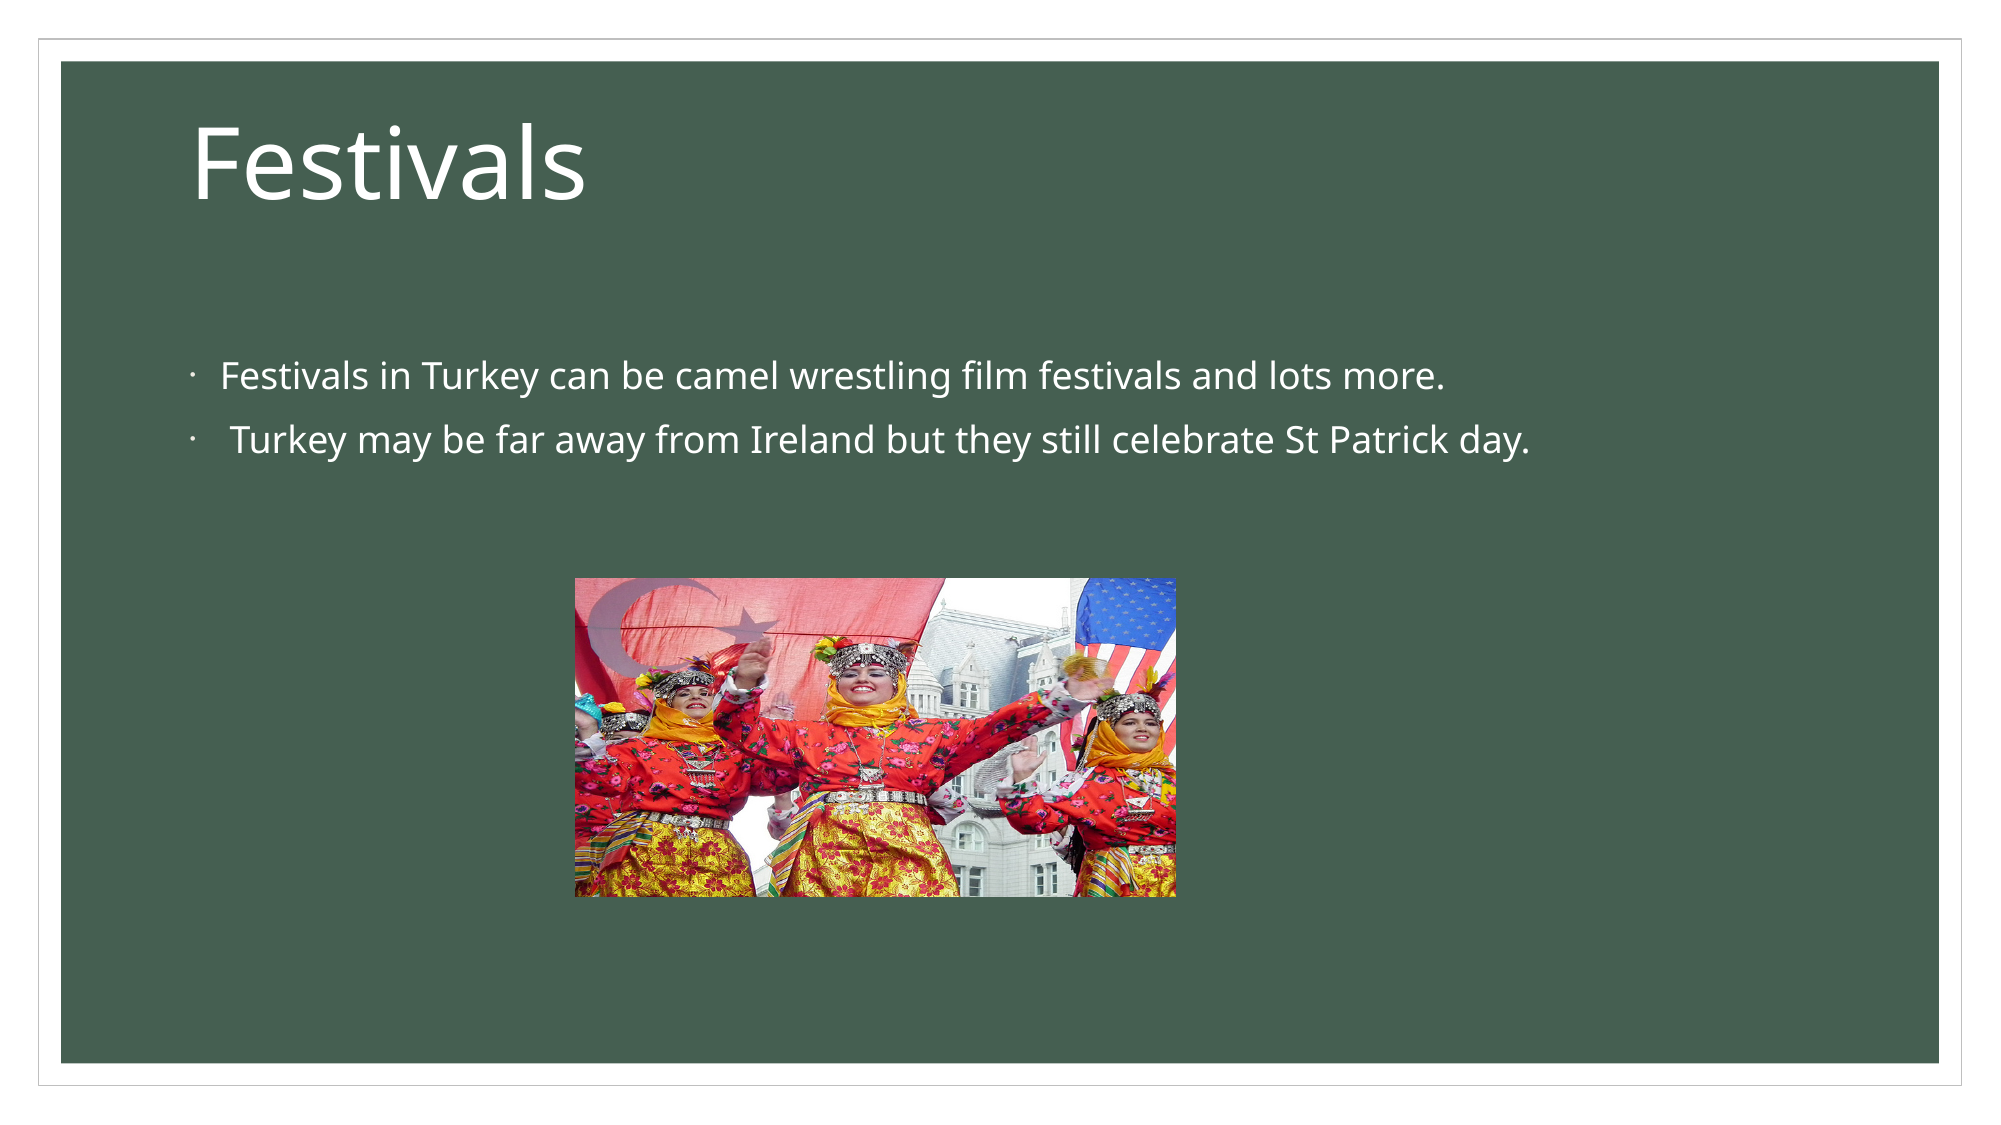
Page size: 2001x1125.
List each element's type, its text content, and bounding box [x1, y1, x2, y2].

list Festivals in Turkey can be camel wrestling film festivals and lots more. Turkey may be far away from Ireland but they still celebrate St Patrick day. [174, 345, 1825, 990]
picture [575, 578, 1176, 897]
title Festivals [174, 105, 1825, 331]
